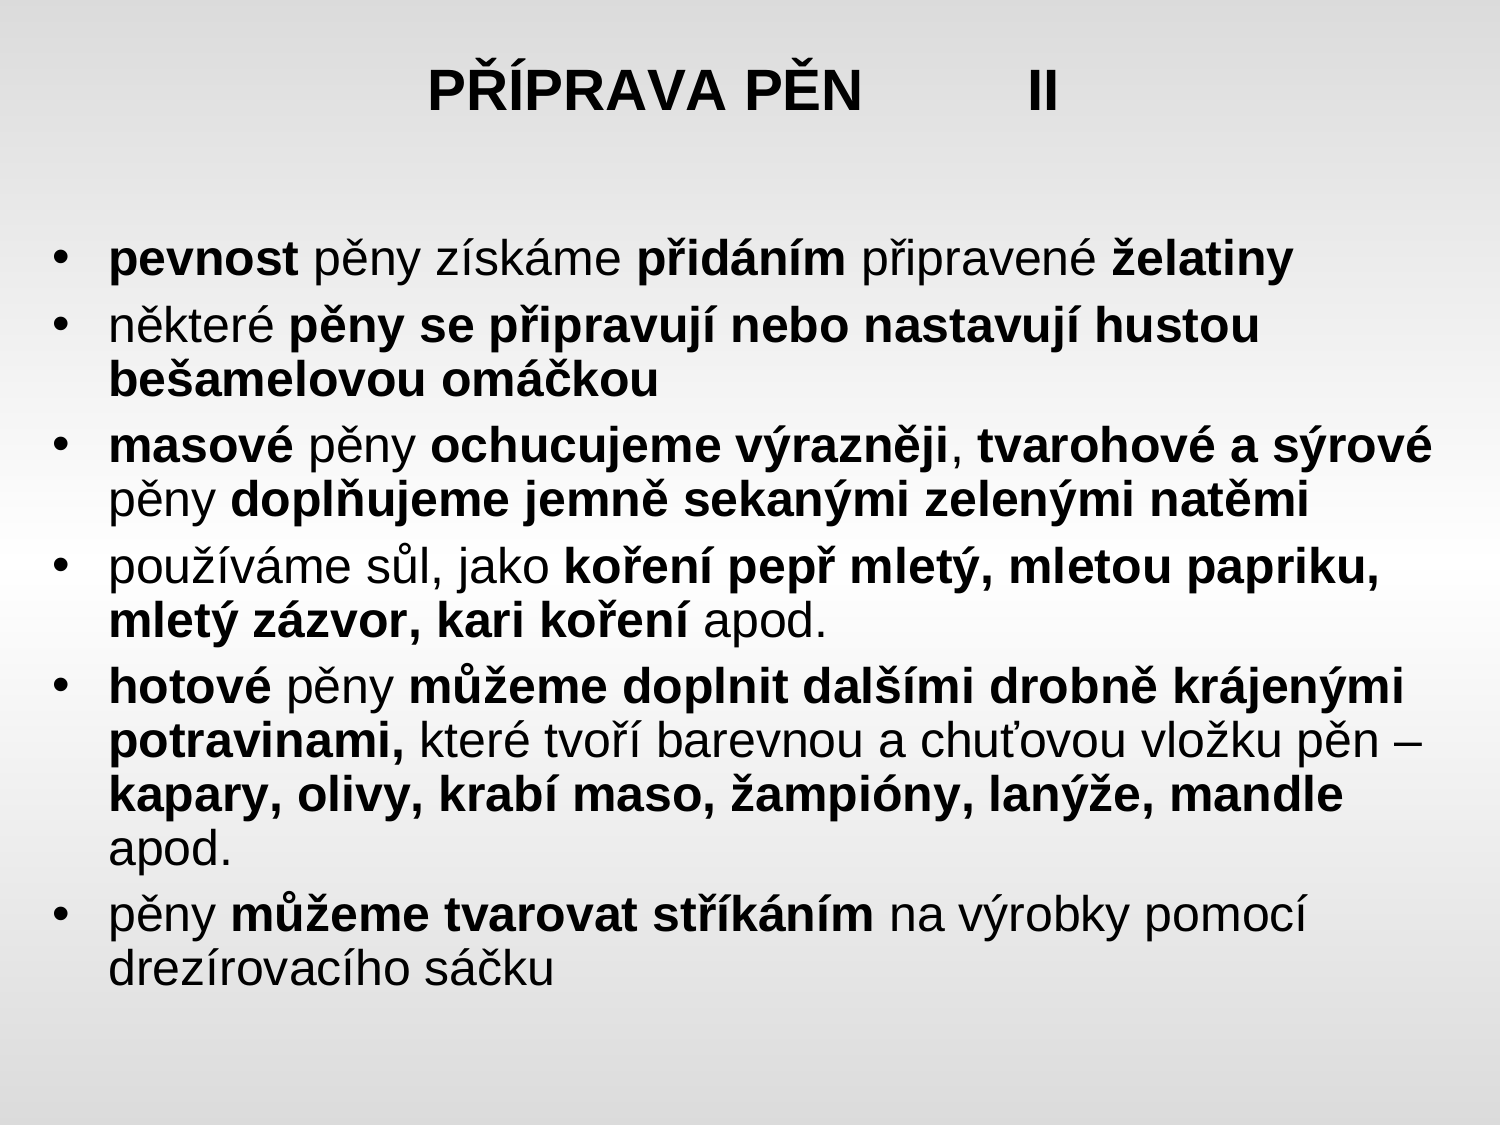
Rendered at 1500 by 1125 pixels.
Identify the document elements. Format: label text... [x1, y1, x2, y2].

list pevnost pěny získáme přidáním připravené želatiny některé pěny se připravují nebo nastavují hustou bešamelovou omáčkou masové pěny ochucujeme výrazněji, tvarohové a sýrové pěny doplňujeme jemně sekanými zelenými natěmi používáme sůl, jako koření pepř mletý, mletou papriku, mletý zázvor, kari koření apod. hotové pěny můžeme doplnit dalšími drobně krájenými potravinami, které tvoří barevnou a chuťovou vložku pěn – kapary, olivy, krabí maso, žampióny, lanýže, mandle apod. pěny můžeme tvarovat stříkáním na výrobky pomocí drezírovacího sáčku [37, 224, 1463, 1038]
title PŘÍPRAVA PĚN II [62, 44, 1426, 131]
